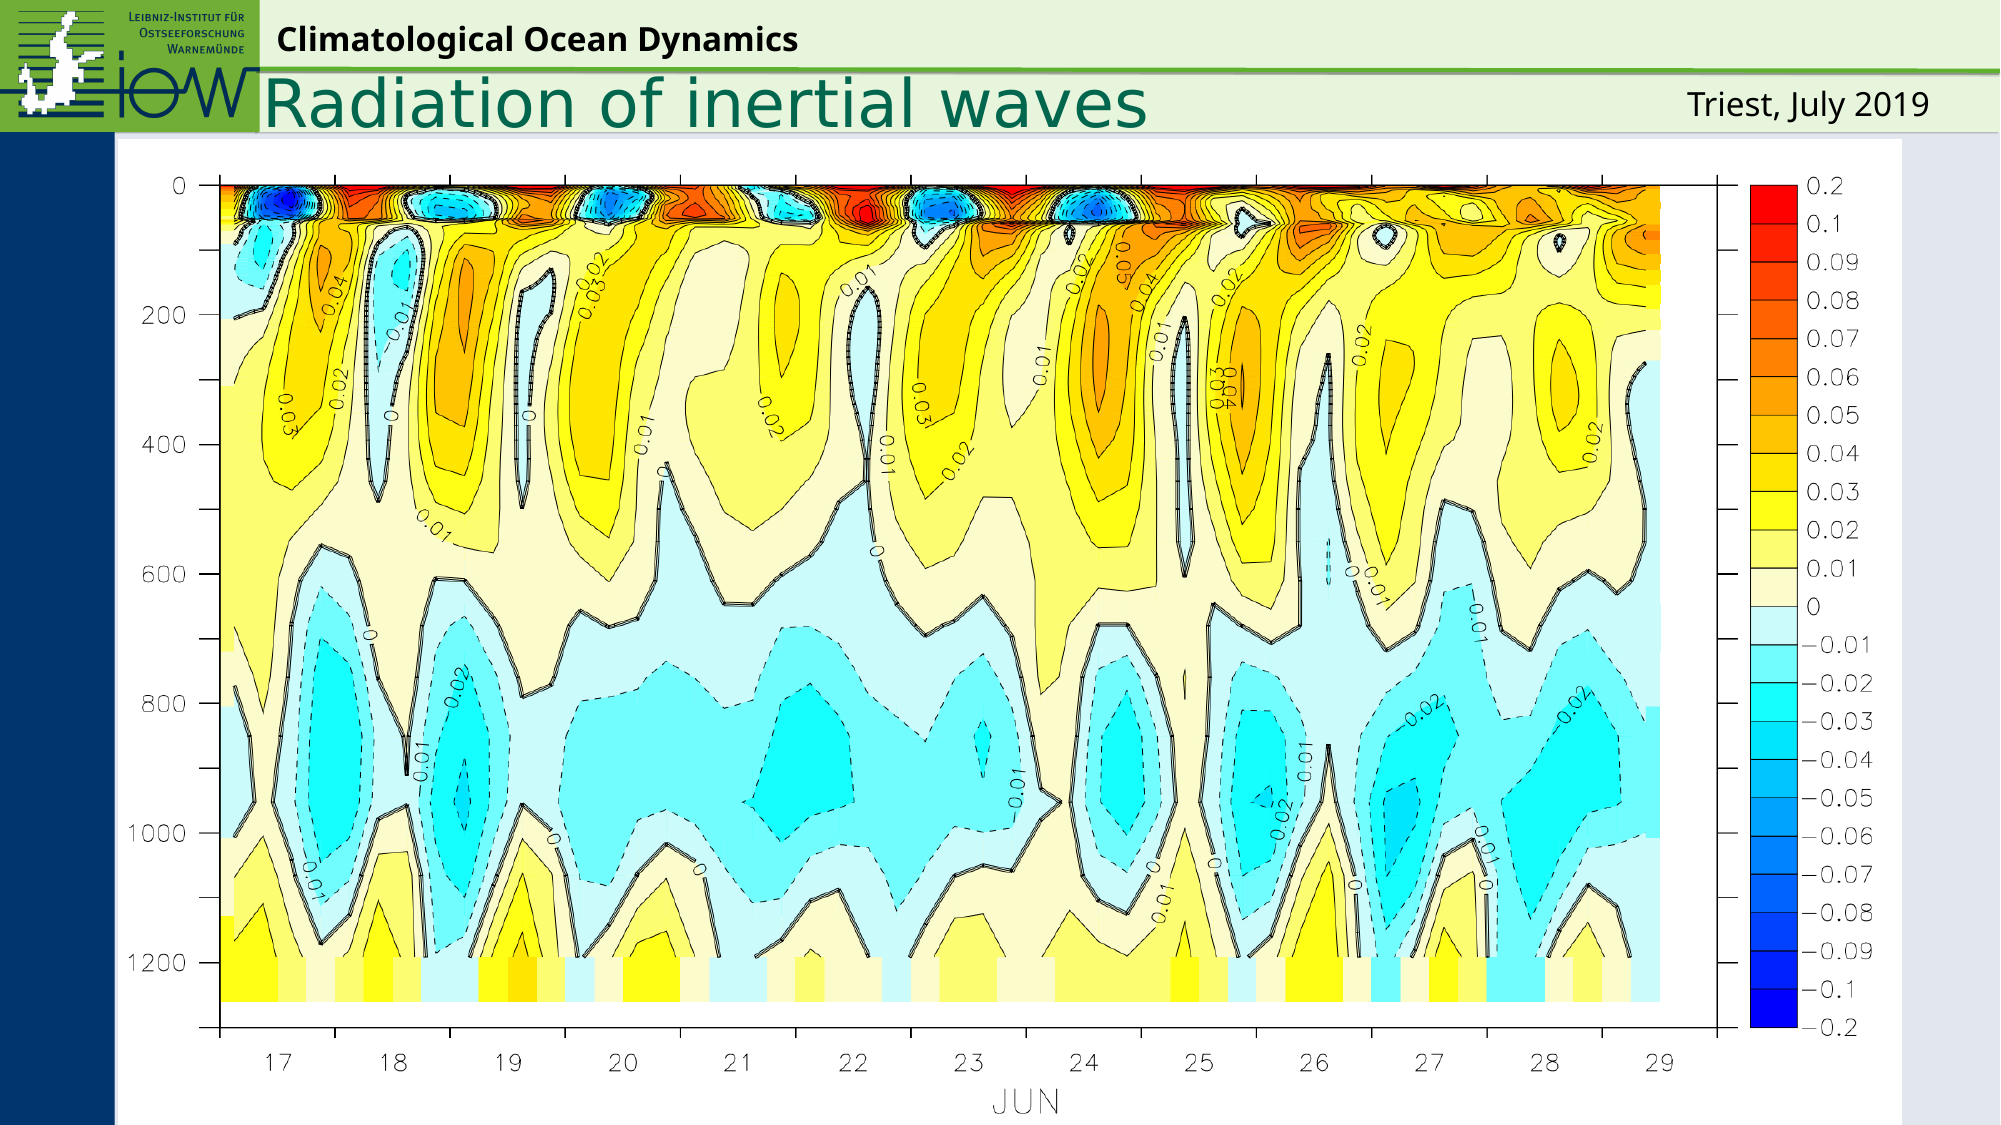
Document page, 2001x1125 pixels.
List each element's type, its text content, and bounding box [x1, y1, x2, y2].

picture [118, 139, 1902, 1125]
picture [0, 10, 260, 118]
text_box Radiation of inertial waves [16, 53, 1367, 159]
